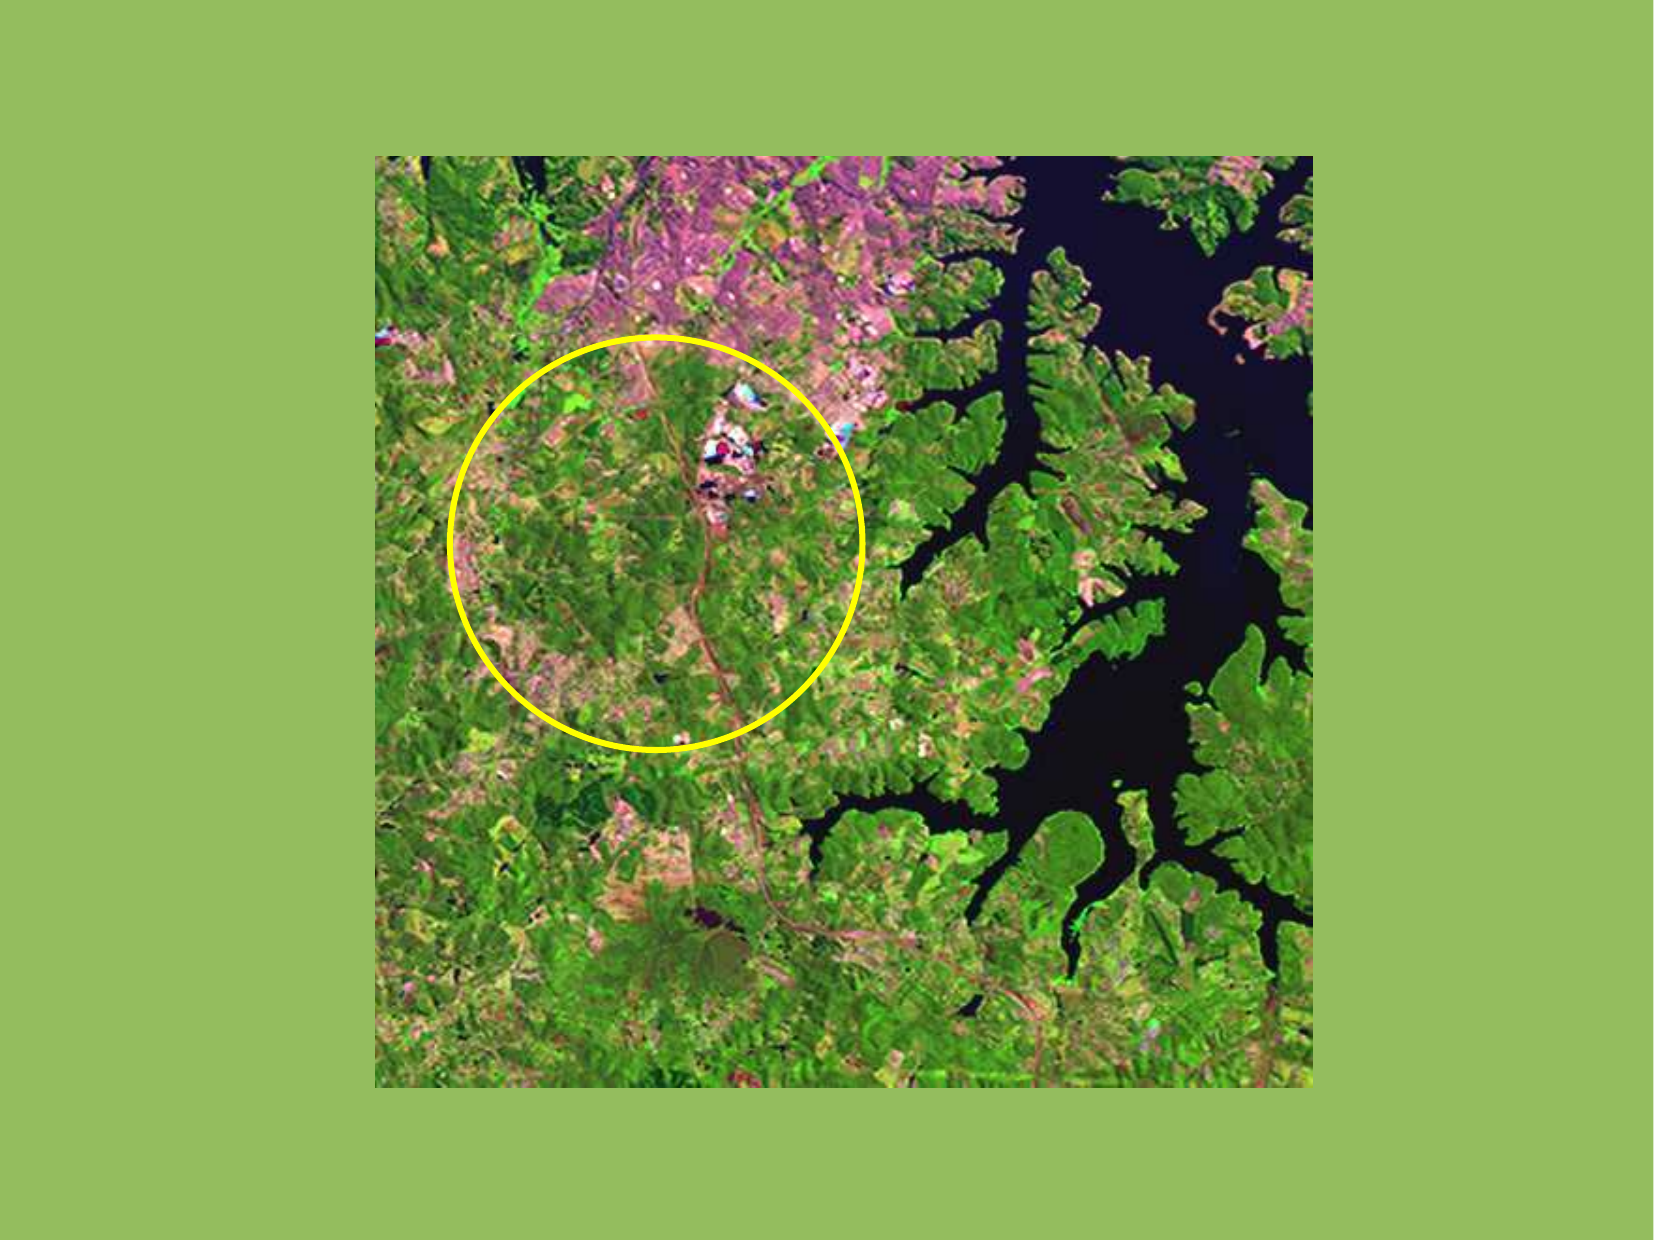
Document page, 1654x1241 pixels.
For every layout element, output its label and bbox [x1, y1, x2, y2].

picture [375, 156, 1313, 1088]
